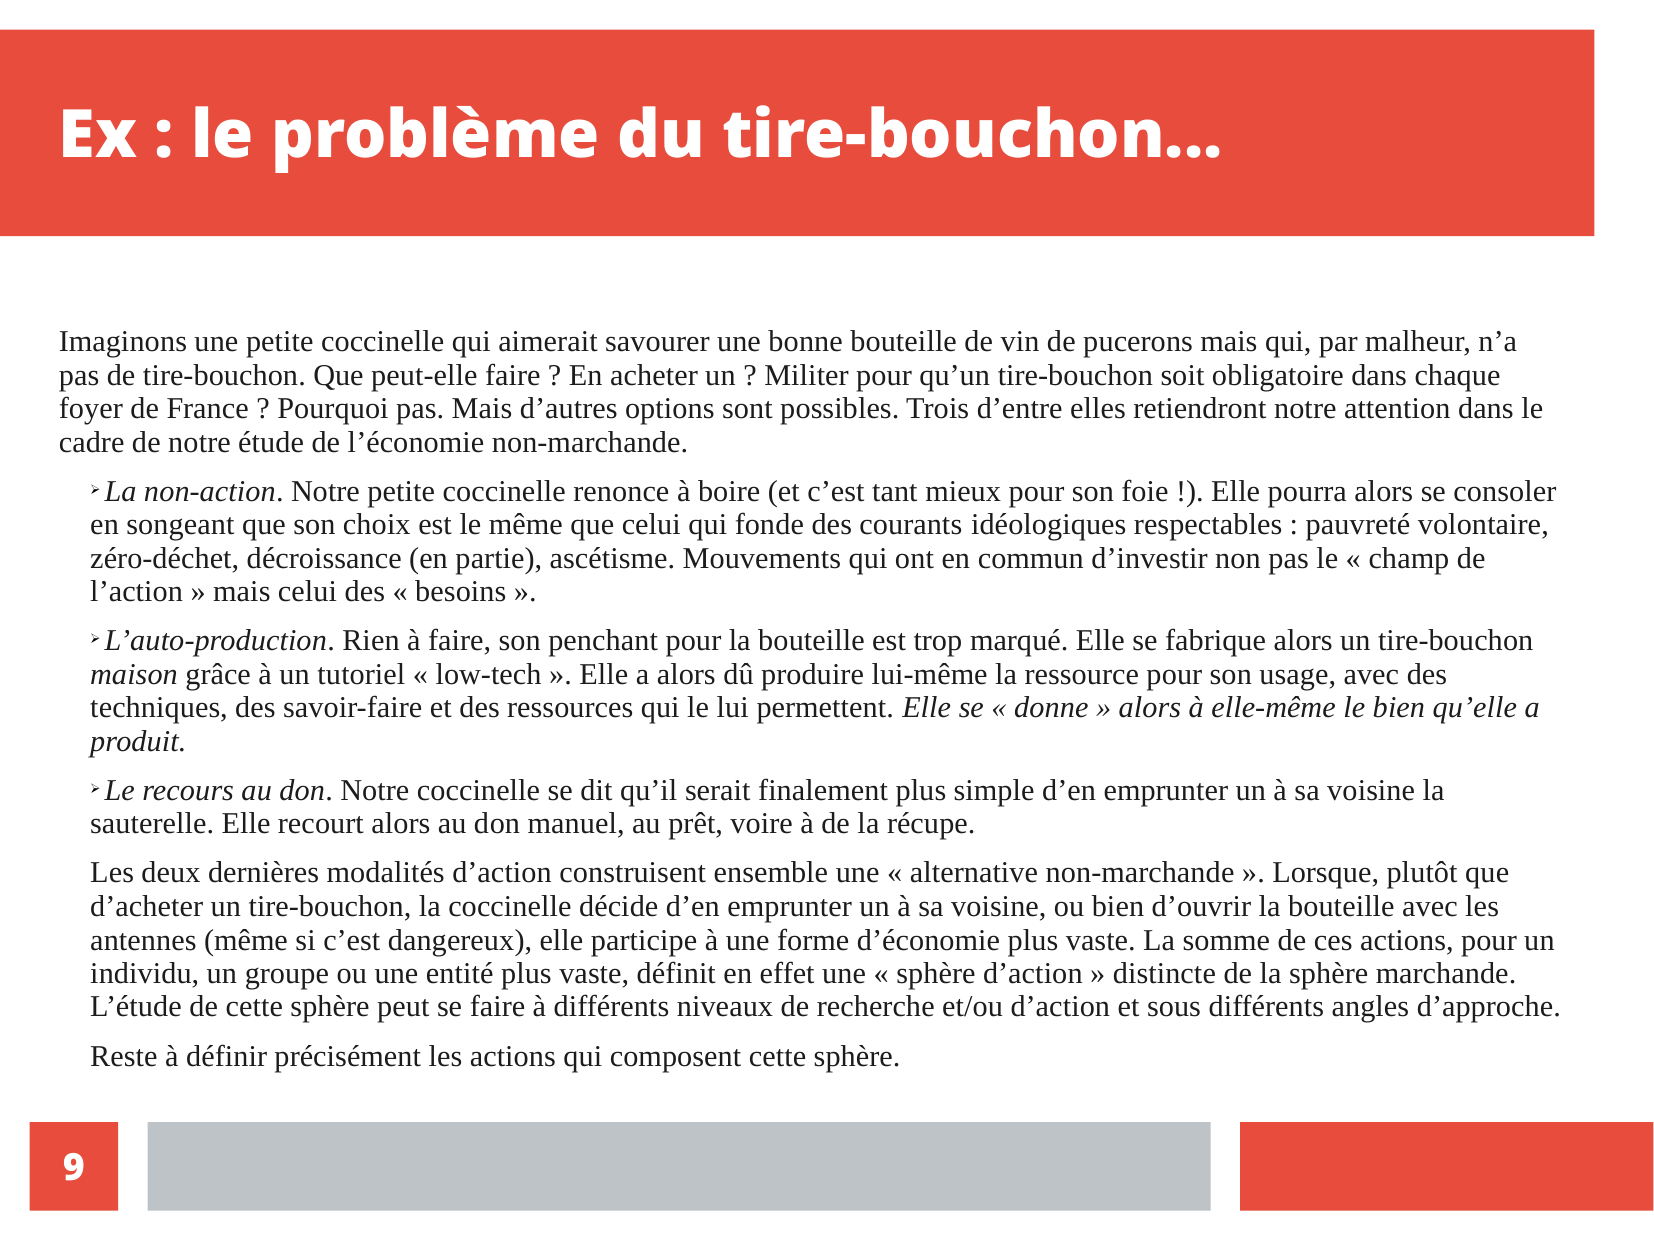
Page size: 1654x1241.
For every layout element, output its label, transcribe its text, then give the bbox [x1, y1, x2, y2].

title Ex : le problème du tire-bouchon... [59, 59, 1595, 178]
list Imaginons une petite coccinelle qui aimerait savourer une bonne bouteille de vin de pucerons mais qui, par malheur, n’a pas de tire-bouchon. Que peut-elle faire ? En acheter un ? Militer pour qu’un tire-bouchon soit obligatoire dans chaque foyer de France ? Pourquoi pas. Mais d’autres options sont possibles. Trois d’entre elles retiendront notre attention dans le cadre de notre étude de l’économie non-marchande. La non-action. Notre petite coccinelle renonce à boire (et c’est tant mieux pour son foie !). Elle pourra alors se consoler en songeant que son choix est le même que celui qui fonde des courants idéologiques respectables : pauvreté volontaire, zéro-déchet, décroissance (en partie), ascétisme. Mouvements qui ont en commun d’investir non pas le « champ de l’action » mais celui des « besoins ». L’auto-production. Rien à faire, son penchant pour la bouteille est trop marqué. Elle se fabrique alors un tire-bouchon maison grâce à un tutoriel « low-tech ». Elle a alors dû produire lui-même la ressource pour son usage, avec des techniques, des savoir-faire et des ressources qui le lui permettent. Elle se « donne » alors à elle-même le bien qu’elle a produit. Le recours au don. Notre coccinelle se dit qu’il serait finalement plus simple d’en emprunter un à sa voisine la sauterelle. Elle recourt alors au don manuel, au prêt, voire à de la récupe. Les deux dernières modalités d’action construisent ensemble une « alternative non-marchande ». Lorsque, plutôt que d’acheter un tire-bouchon, la coccinelle décide d’en emprunter un à sa voisine, ou bien d’ouvrir la bouteille avec les antennes (même si c’est dangereux), elle participe à une forme d’économie plus vaste. La somme de ces actions, pour un individu, un groupe ou une entité plus vaste, définit en effet une « sphère d’action » distincte de la sphère marchande. L’étude de cette sphère peut se faire à différents niveaux de recherche et/ou d’action et sous différents angles d’approche. Reste à définir précisément les actions qui composent cette sphère. [59, 324, 1565, 1093]
